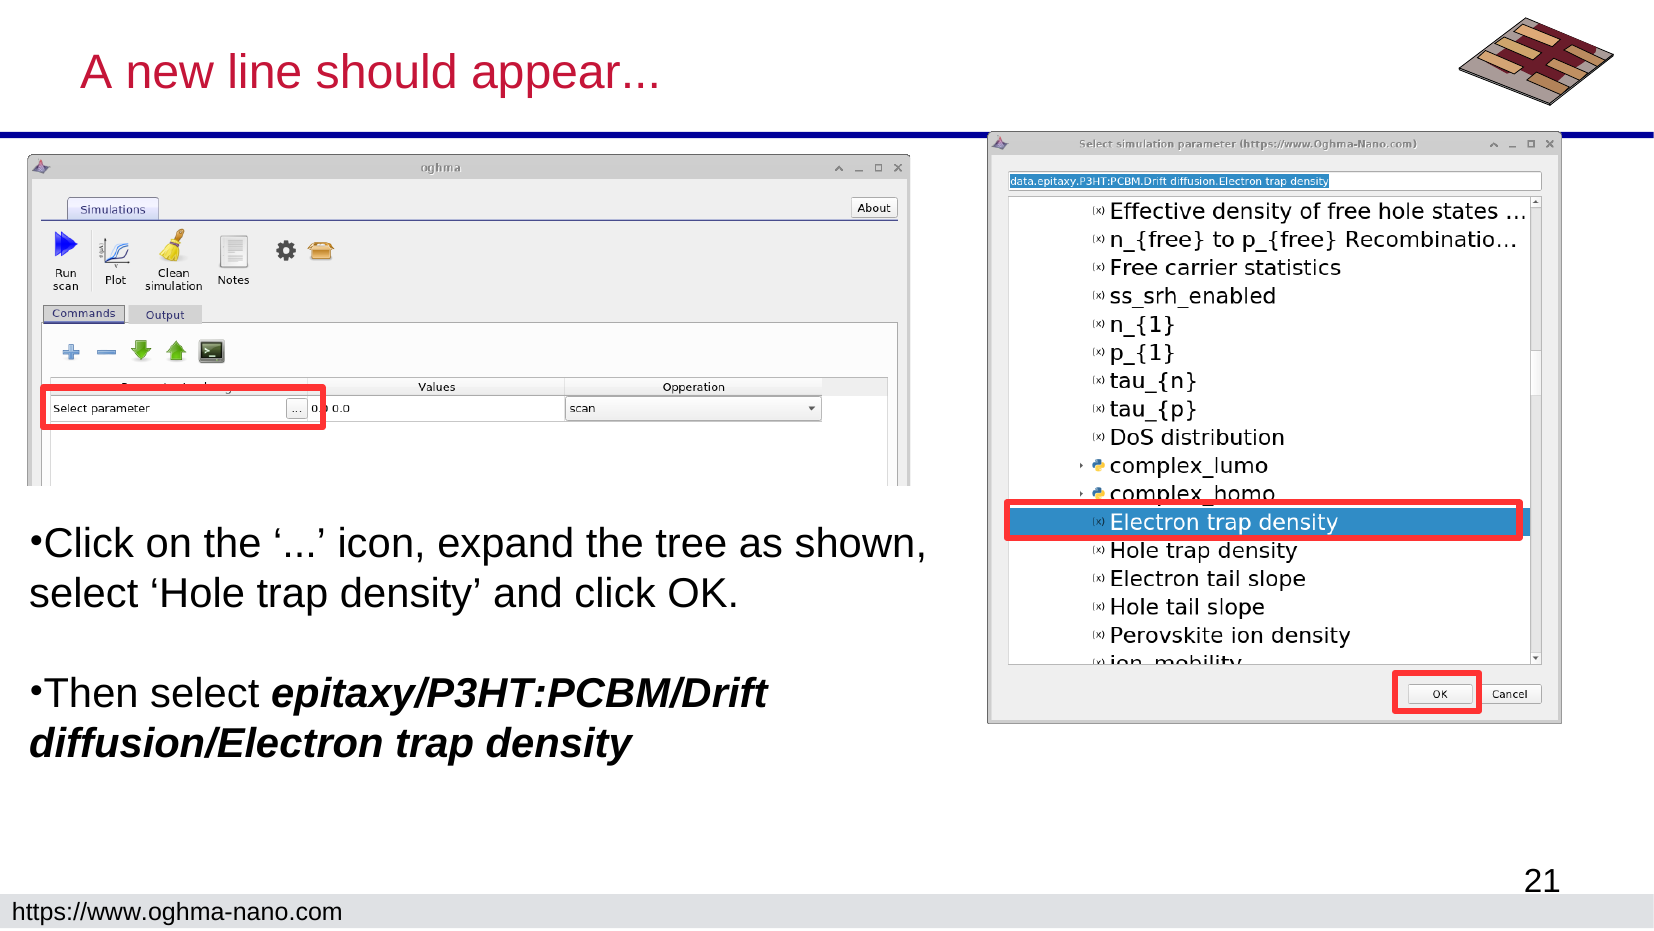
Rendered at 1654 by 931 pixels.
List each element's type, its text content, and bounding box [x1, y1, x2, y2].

text_box <number> [1509, 852, 1654, 911]
picture [987, 131, 1562, 725]
title A new line should appear... [65, 28, 1430, 116]
text_box Click on the ‘...’ icon, expand the tree as shown, select ‘Hole trap density’ and click OK. Then select epitaxy/P3HT:PCBM/Drift diffusion/Electron trap density [14, 508, 948, 774]
picture [27, 154, 911, 486]
